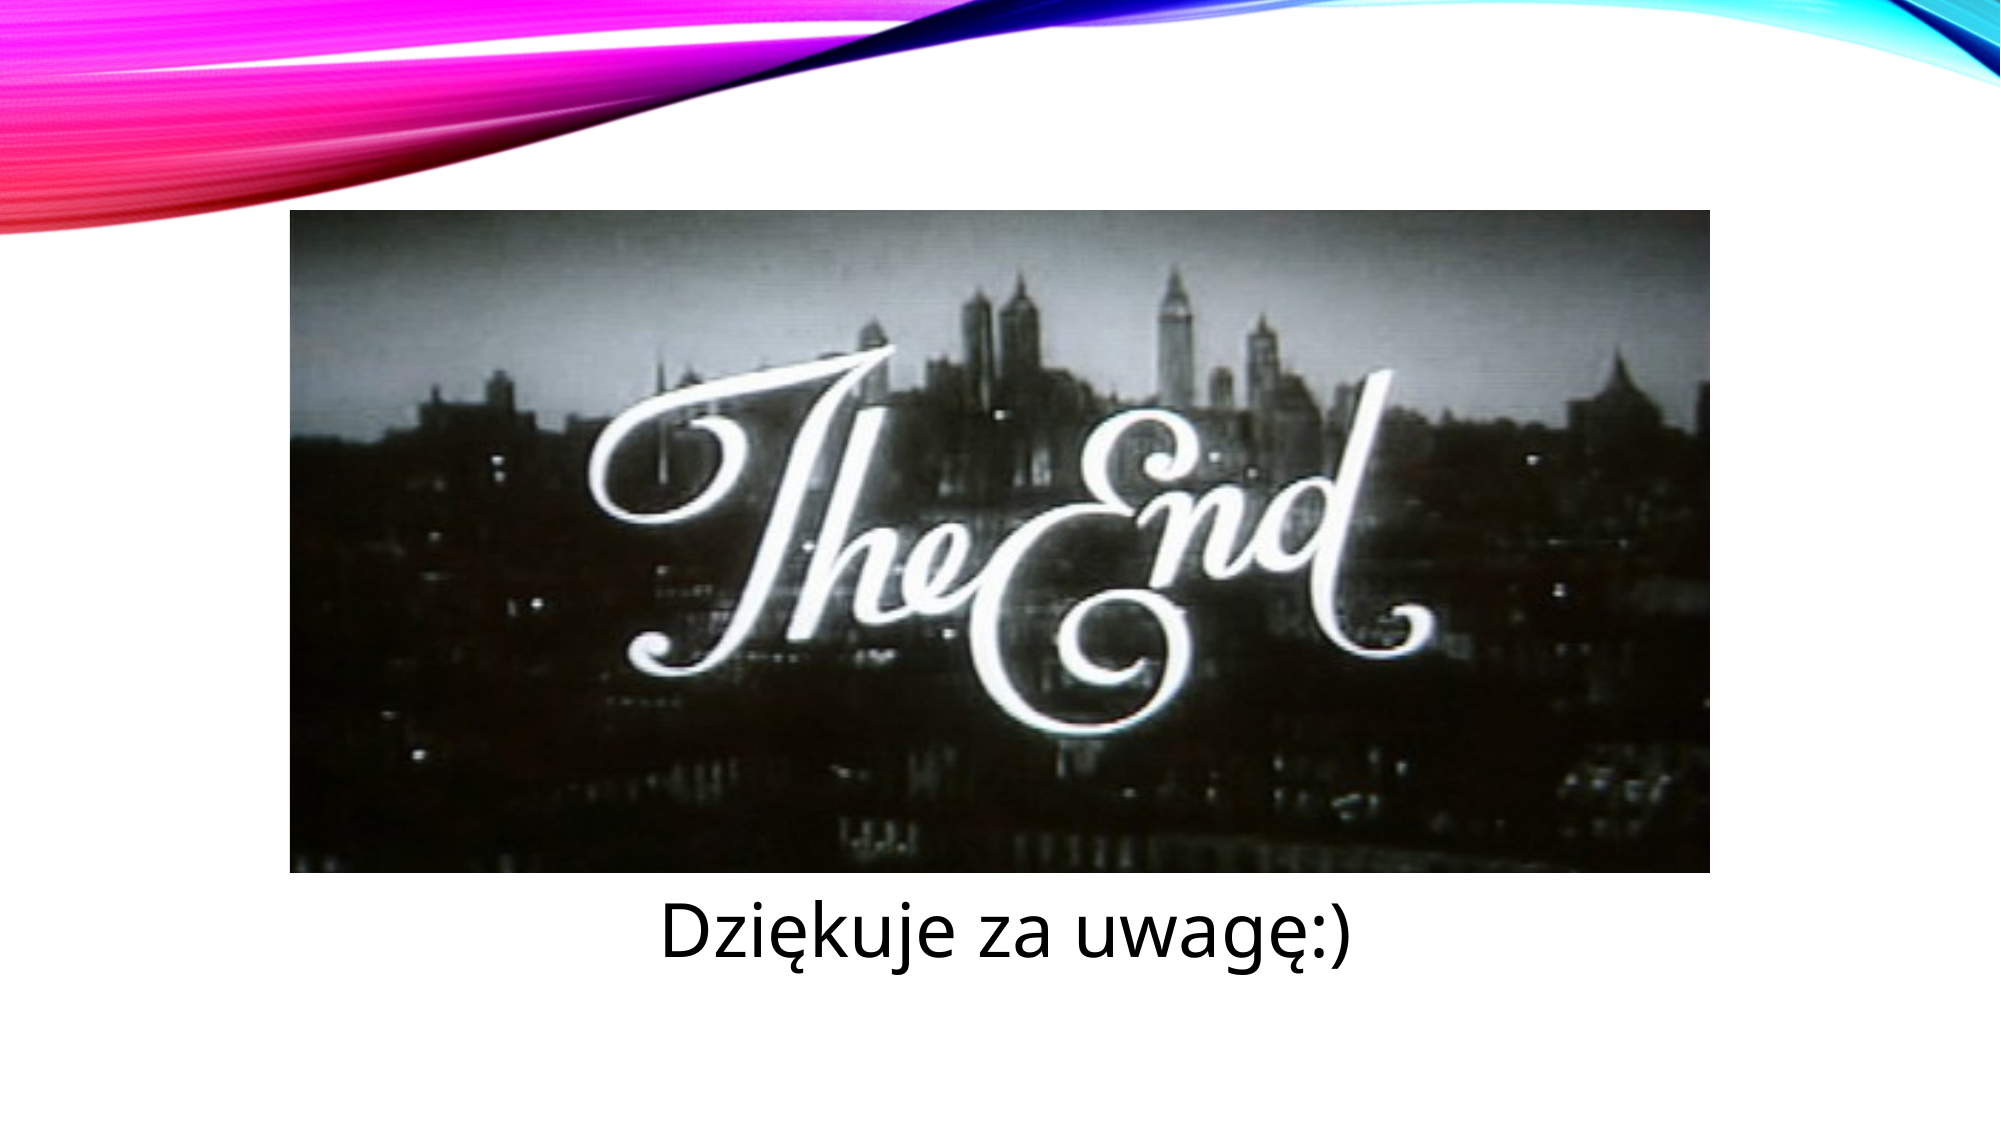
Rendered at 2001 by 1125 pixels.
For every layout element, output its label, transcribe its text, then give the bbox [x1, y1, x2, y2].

text_box Dziękuje za uwagę:) [85, 872, 1925, 995]
picture [0, 0, 2000, 873]
